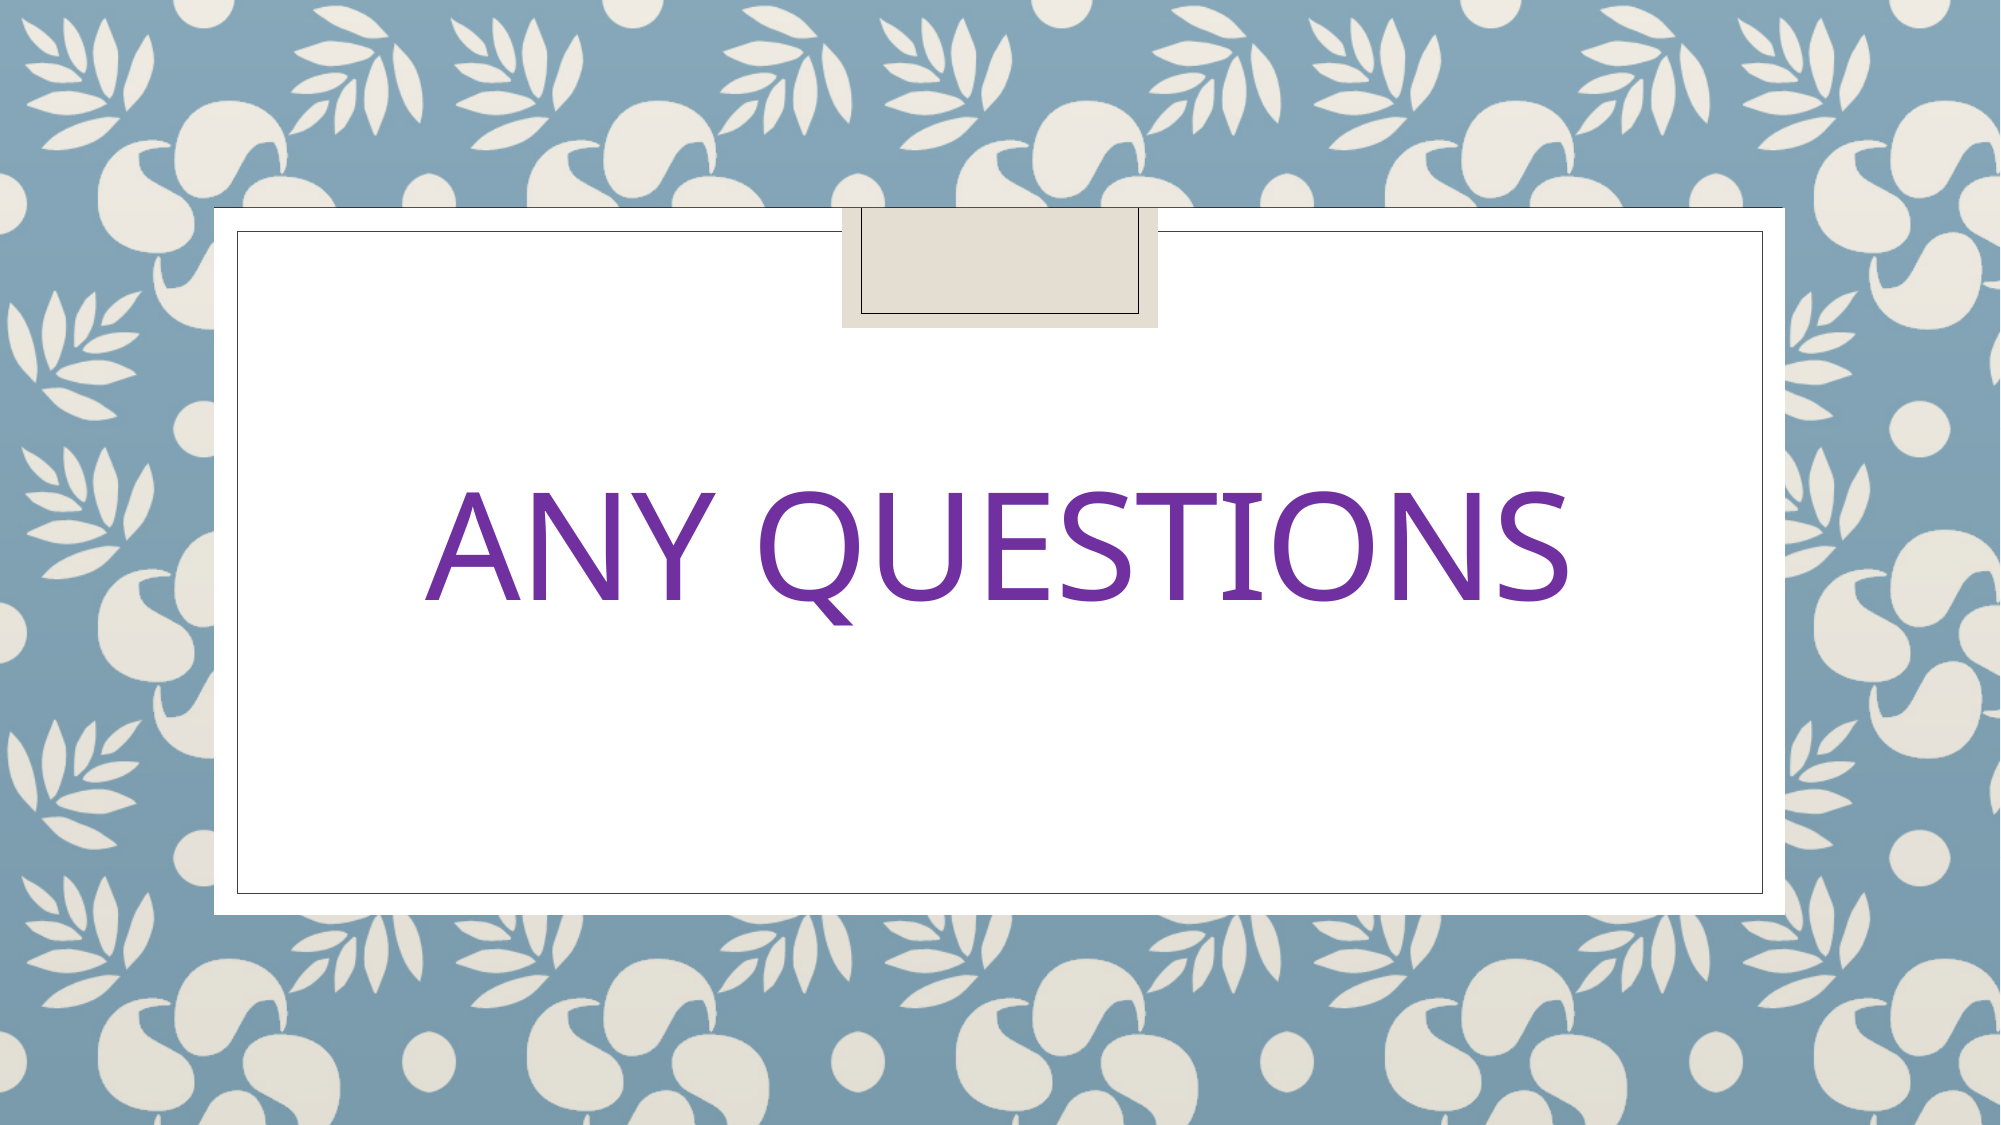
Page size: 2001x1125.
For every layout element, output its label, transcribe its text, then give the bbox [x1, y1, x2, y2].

title Any questions [256, 343, 1745, 769]
